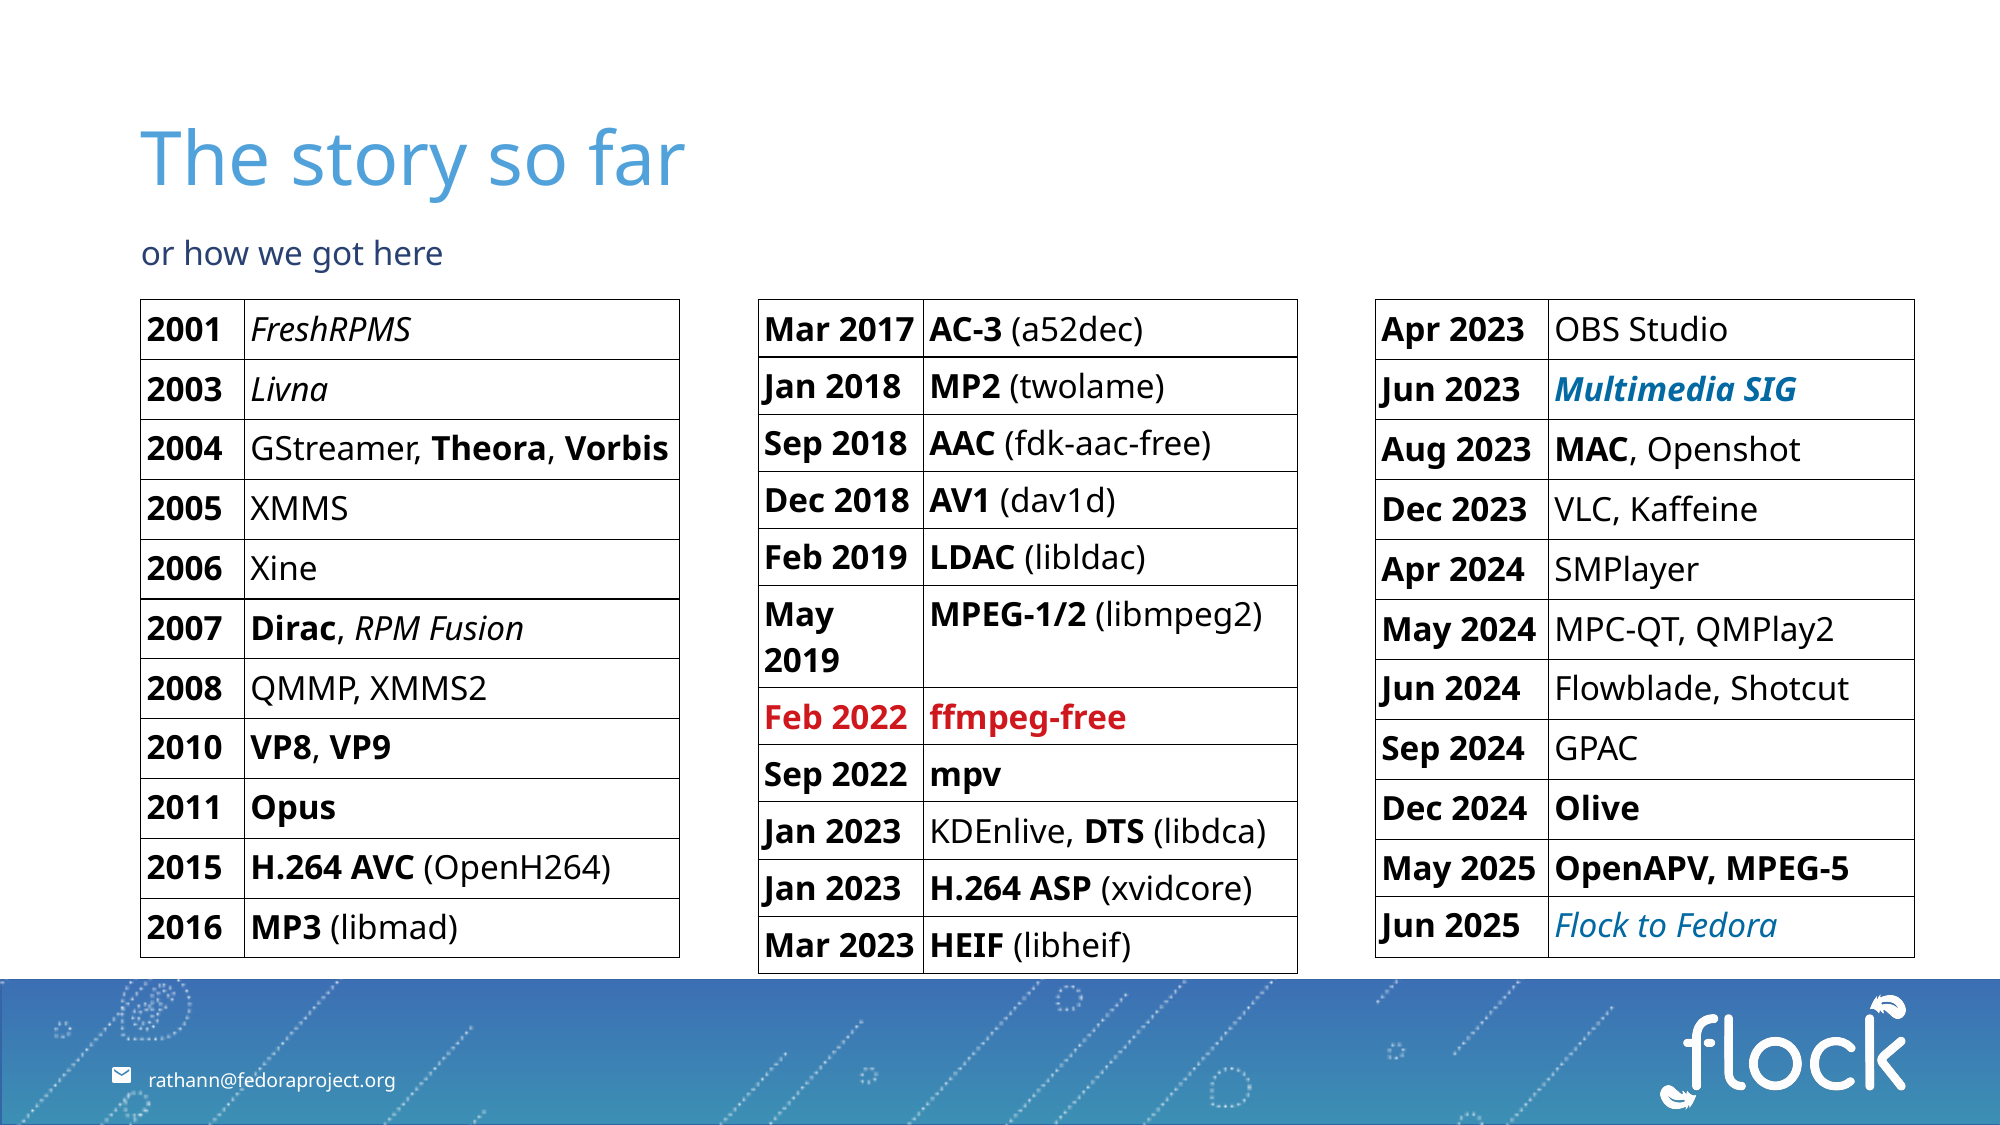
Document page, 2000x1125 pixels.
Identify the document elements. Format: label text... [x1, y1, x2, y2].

table_cell Sep 2024 [1376, 720, 1548, 779]
table_cell 2016 [141, 899, 244, 957]
table_cell MAC, Openshot [1549, 420, 1914, 479]
table_header OBS Studio [1549, 300, 1914, 359]
table_cell 2008 [141, 659, 244, 718]
table_header Apr 2023 [1376, 300, 1548, 359]
table_cell Livna [245, 360, 679, 419]
table_cell Apr 2024 [1376, 540, 1548, 599]
table_cell Dec 2023 [1376, 480, 1548, 539]
table_cell MP2 (twolame) [924, 358, 1297, 414]
table_cell AV1 (dav1d) [924, 472, 1297, 528]
table_cell KDEnlive, DTS (libdca) [924, 802, 1297, 859]
table_cell 2011 [141, 779, 244, 838]
title The story so far [140, 93, 1915, 219]
table_cell ffmpeg-free [924, 688, 1297, 744]
table_cell 2015 [141, 839, 244, 898]
table_cell VP8, VP9 [245, 719, 679, 778]
table_cell GPAC [1549, 720, 1914, 779]
table_cell Sep 2018 [759, 415, 923, 471]
table_header Mar 2017 [759, 300, 923, 356]
table_cell Sep 2022 [759, 745, 923, 801]
table_cell Aug 2023 [1376, 420, 1548, 479]
table_cell GStreamer, Theora, Vorbis [245, 420, 679, 479]
table_cell Feb 2022 [759, 688, 923, 744]
table_cell Jun 2023 [1376, 360, 1548, 419]
table_cell Dec 2018 [759, 472, 923, 528]
table_cell OpenAPV, MPEG-5 [1549, 840, 1914, 896]
table_header FreshRPMS [245, 300, 679, 359]
table_cell Jun 2024 [1376, 660, 1548, 719]
table_cell Jan 2018 [759, 358, 923, 414]
table_cell May 2019 [759, 586, 923, 687]
table_cell 2003 [141, 360, 244, 419]
table_cell Feb 2019 [759, 529, 923, 585]
table_cell Jun 2025 [1376, 897, 1548, 957]
table_cell AAC (fdk-aac-free) [924, 415, 1297, 471]
table_cell VLC, Kaffeine [1549, 480, 1914, 539]
table_cell May 2024 [1376, 600, 1548, 659]
text_box or how we got here [140, 218, 1619, 277]
table_cell MPC-QT, QMPlay2 [1549, 600, 1914, 659]
table_cell 2005 [141, 480, 244, 539]
table_cell 2004 [141, 420, 244, 479]
table_cell Dec 2024 [1376, 780, 1548, 839]
table_header 2001 [141, 300, 244, 359]
table_cell Flock to Fedora [1549, 897, 1914, 957]
table_cell H.264 AVC (OpenH264) [245, 839, 679, 898]
table_cell Opus [245, 779, 679, 838]
table_cell 2010 [141, 719, 244, 778]
table_cell Flowblade, Shotcut [1549, 660, 1914, 719]
table_cell H.264 ASP (xvidcore) [924, 860, 1297, 916]
table_cell Dirac, RPM Fusion [245, 600, 679, 658]
table_cell MPEG-1/2 (libmpeg2) [924, 586, 1297, 687]
table_cell mpv [924, 745, 1297, 801]
table_cell Jan 2023 [759, 802, 923, 859]
table_cell LDAC (libldac) [924, 529, 1297, 585]
table_cell Jan 2023 [759, 860, 923, 916]
picture [0, 585, 1906, 1125]
table_cell XMMS [245, 480, 679, 539]
table_cell May 2025 [1376, 840, 1548, 896]
table_cell 2006 [141, 540, 244, 598]
table_cell Mar 2023 [759, 917, 923, 973]
table_cell SMPlayer [1549, 540, 1914, 599]
table_header AC-3 (a52dec) [924, 300, 1297, 356]
list rathann@fedoraproject.org [148, 1066, 454, 1093]
table_cell Olive [1549, 780, 1914, 839]
table_cell Xine [245, 540, 679, 598]
table_cell HEIF (libheif) [924, 917, 1297, 973]
table_cell QMMP, XMMS2 [245, 659, 679, 718]
table_cell MP3 (libmad) [245, 899, 679, 957]
table_cell Multimedia SIG [1549, 360, 1914, 419]
table_cell 2007 [141, 600, 244, 658]
